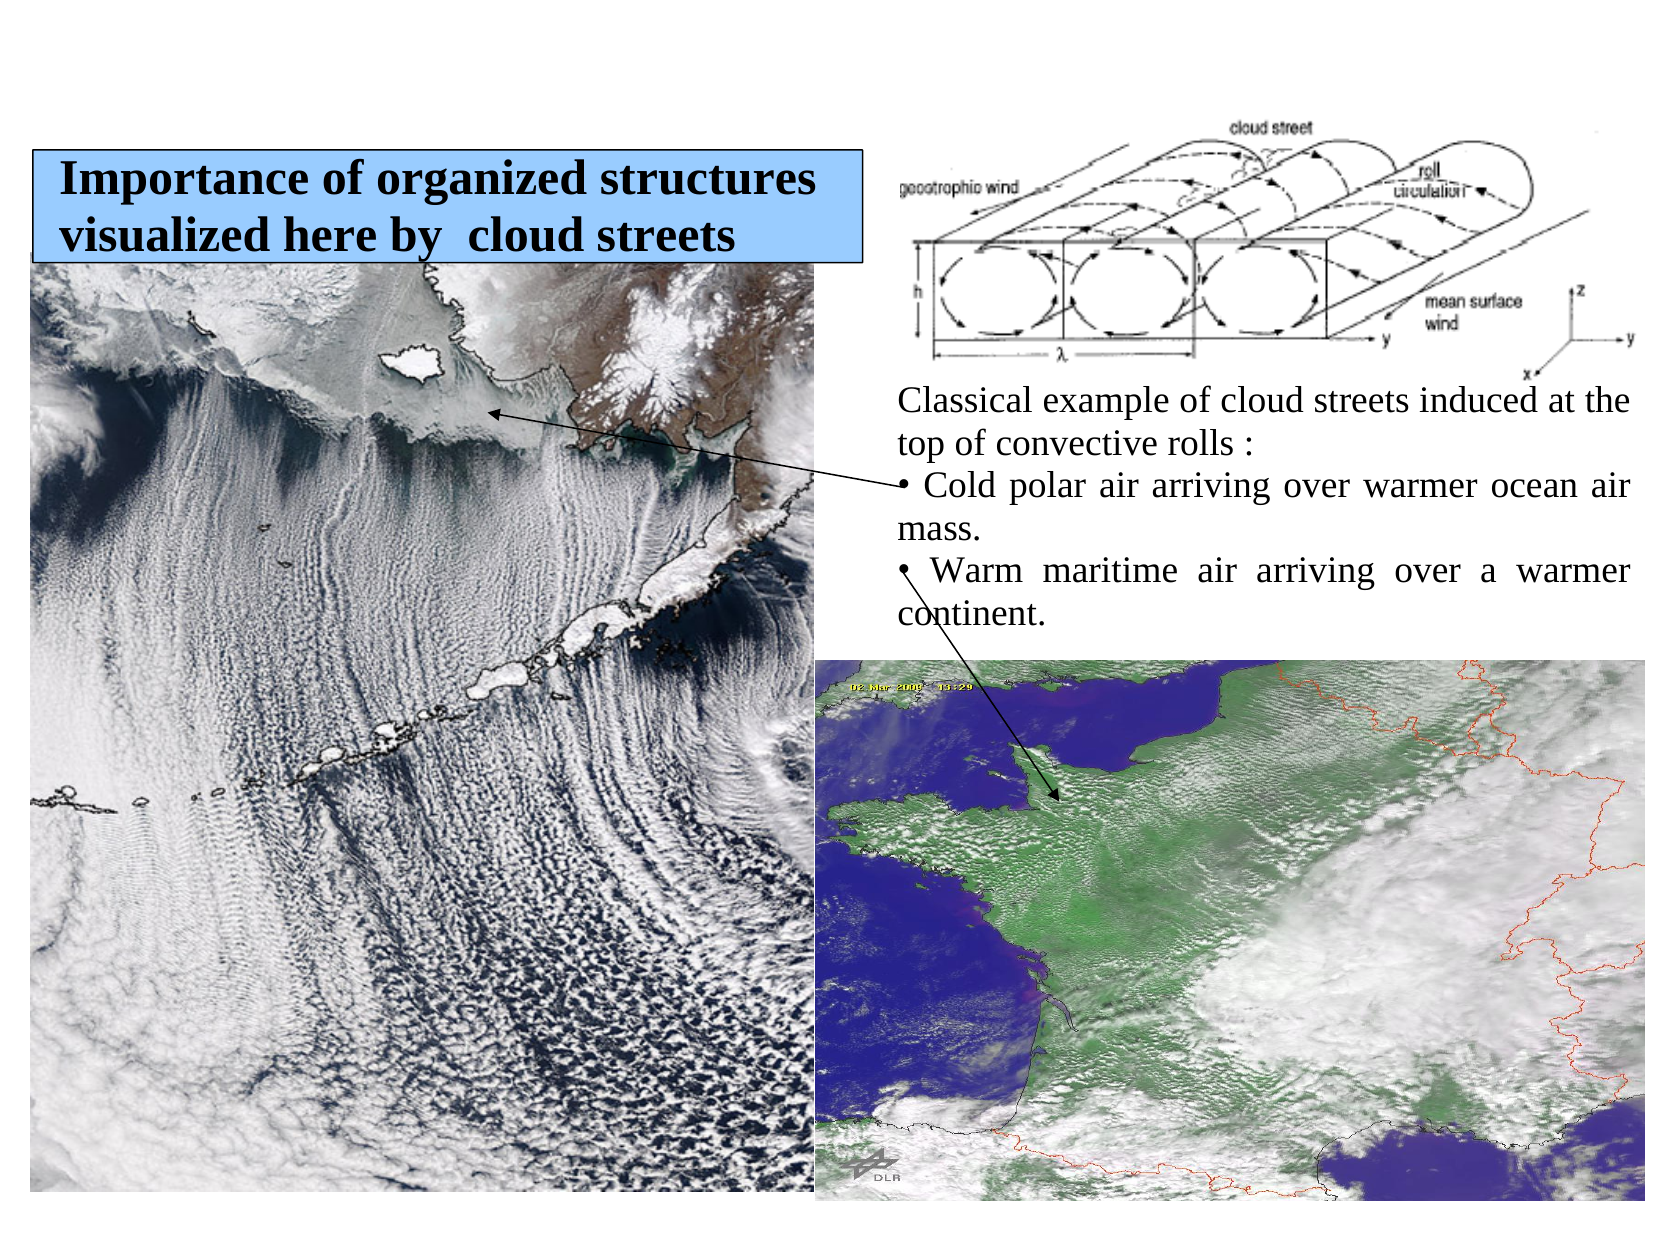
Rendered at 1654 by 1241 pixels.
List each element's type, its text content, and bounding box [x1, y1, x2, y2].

picture [900, 112, 1650, 402]
text_box [32, 149, 863, 263]
text_box Importance of organized structures visualized here by cloud streets [44, 141, 848, 254]
text_box Classical example of cloud streets induced at the top of convective rolls : Cold polar air arriving over warmer ocean air mass. Warm maritime air arriving over a warmer continent. [882, 370, 1647, 642]
picture [30, 252, 814, 1192]
picture [815, 660, 1651, 1201]
